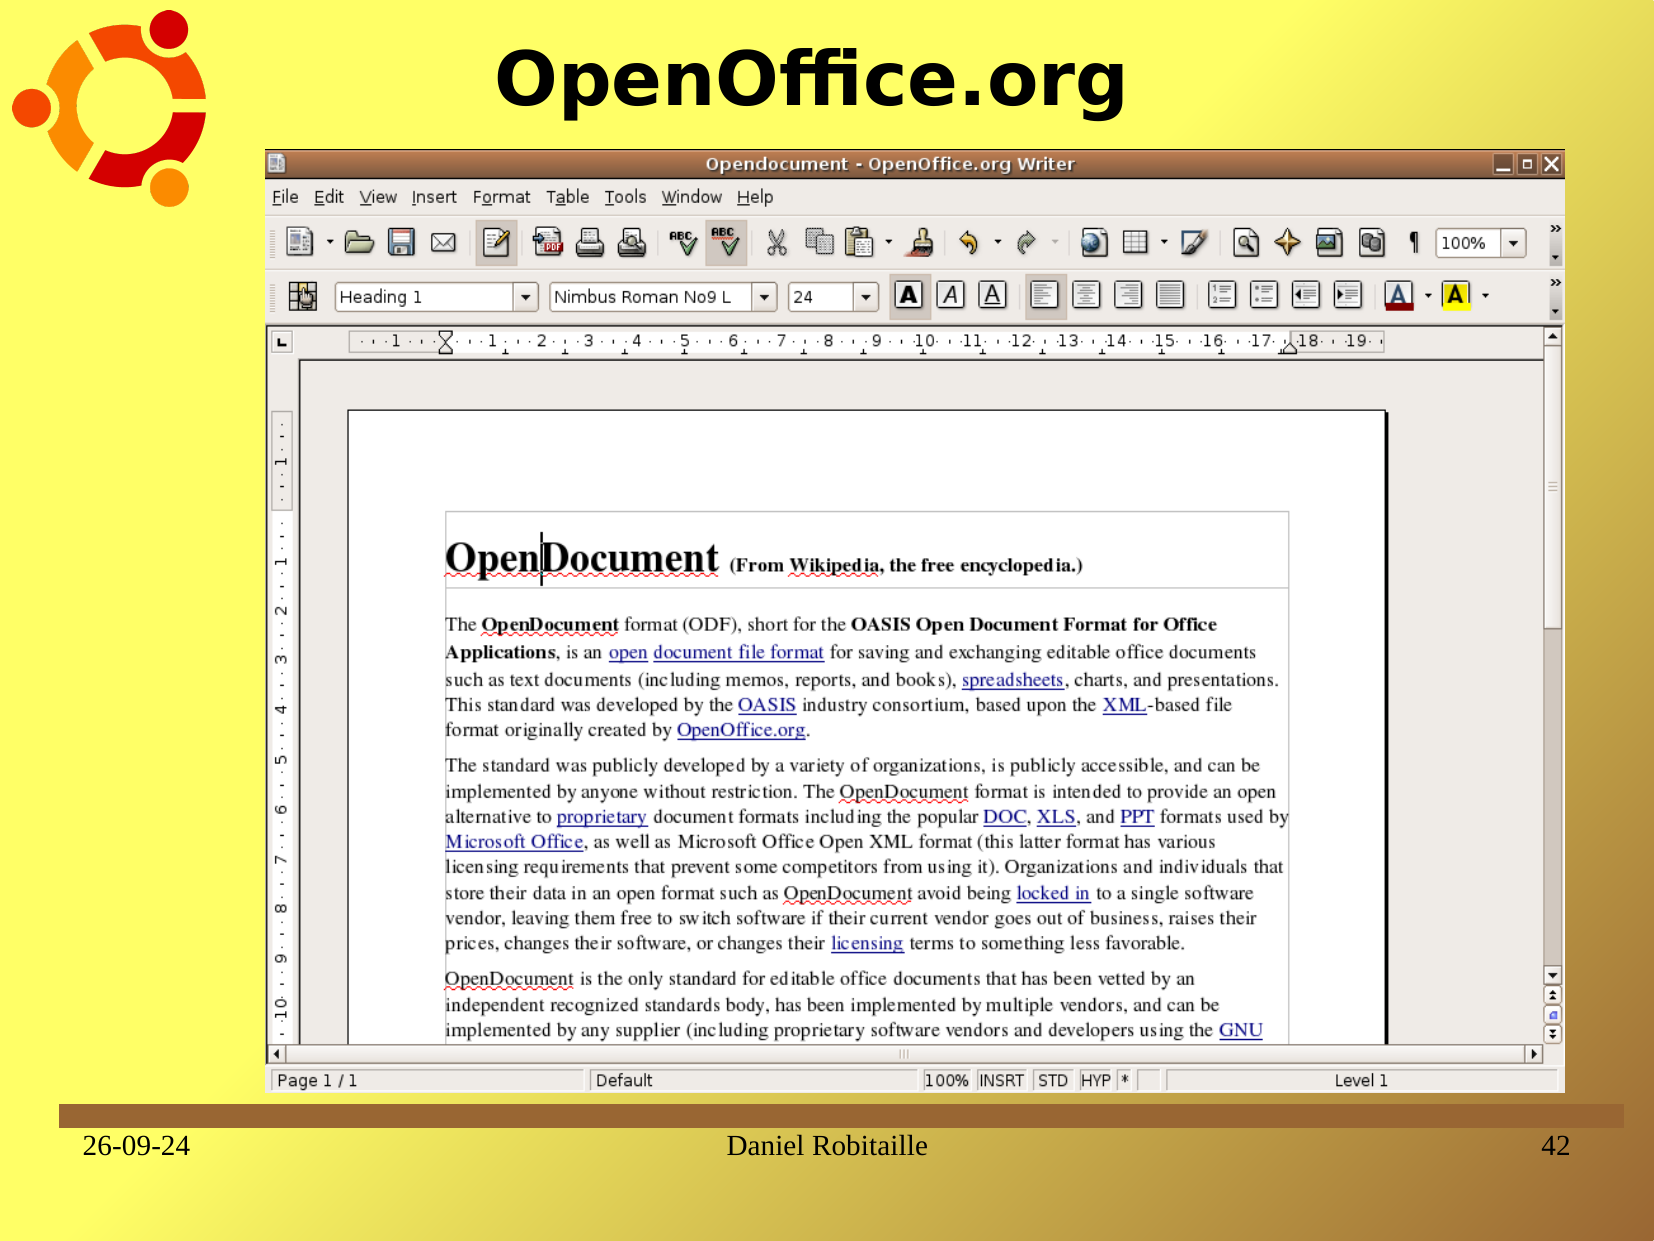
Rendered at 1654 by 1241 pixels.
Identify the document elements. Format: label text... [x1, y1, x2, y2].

picture [265, 149, 1565, 1093]
title OpenOffice.org [442, 0, 1182, 149]
picture [12, 10, 207, 207]
